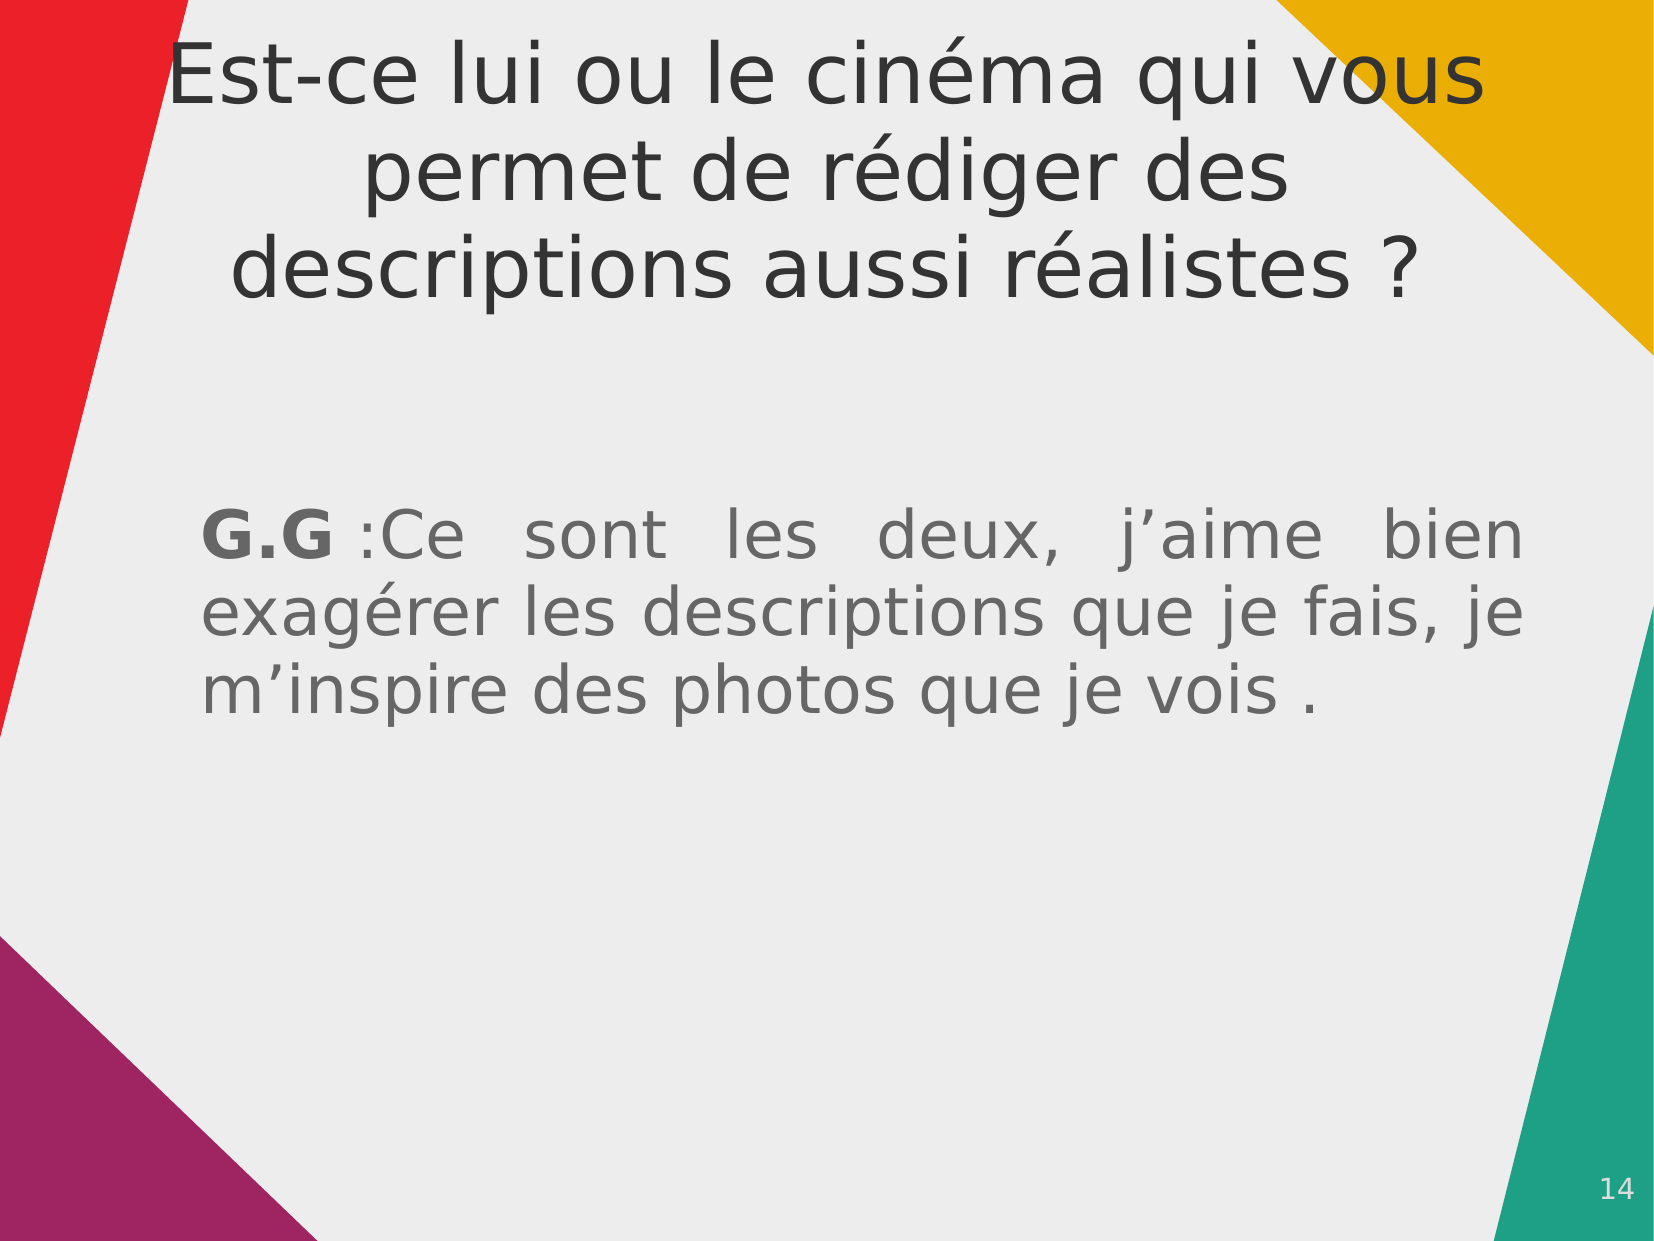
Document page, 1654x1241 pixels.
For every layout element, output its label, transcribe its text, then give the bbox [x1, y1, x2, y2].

title Est-ce lui ou le cinéma qui vous permet de rédiger des descriptions aussi réalistes ? [114, 26, 1539, 318]
list G.G :Ce sont les deux, j’aime bien exagérer les descriptions que je fais, je m’inspire des photos que je vois . [129, 496, 1527, 1163]
